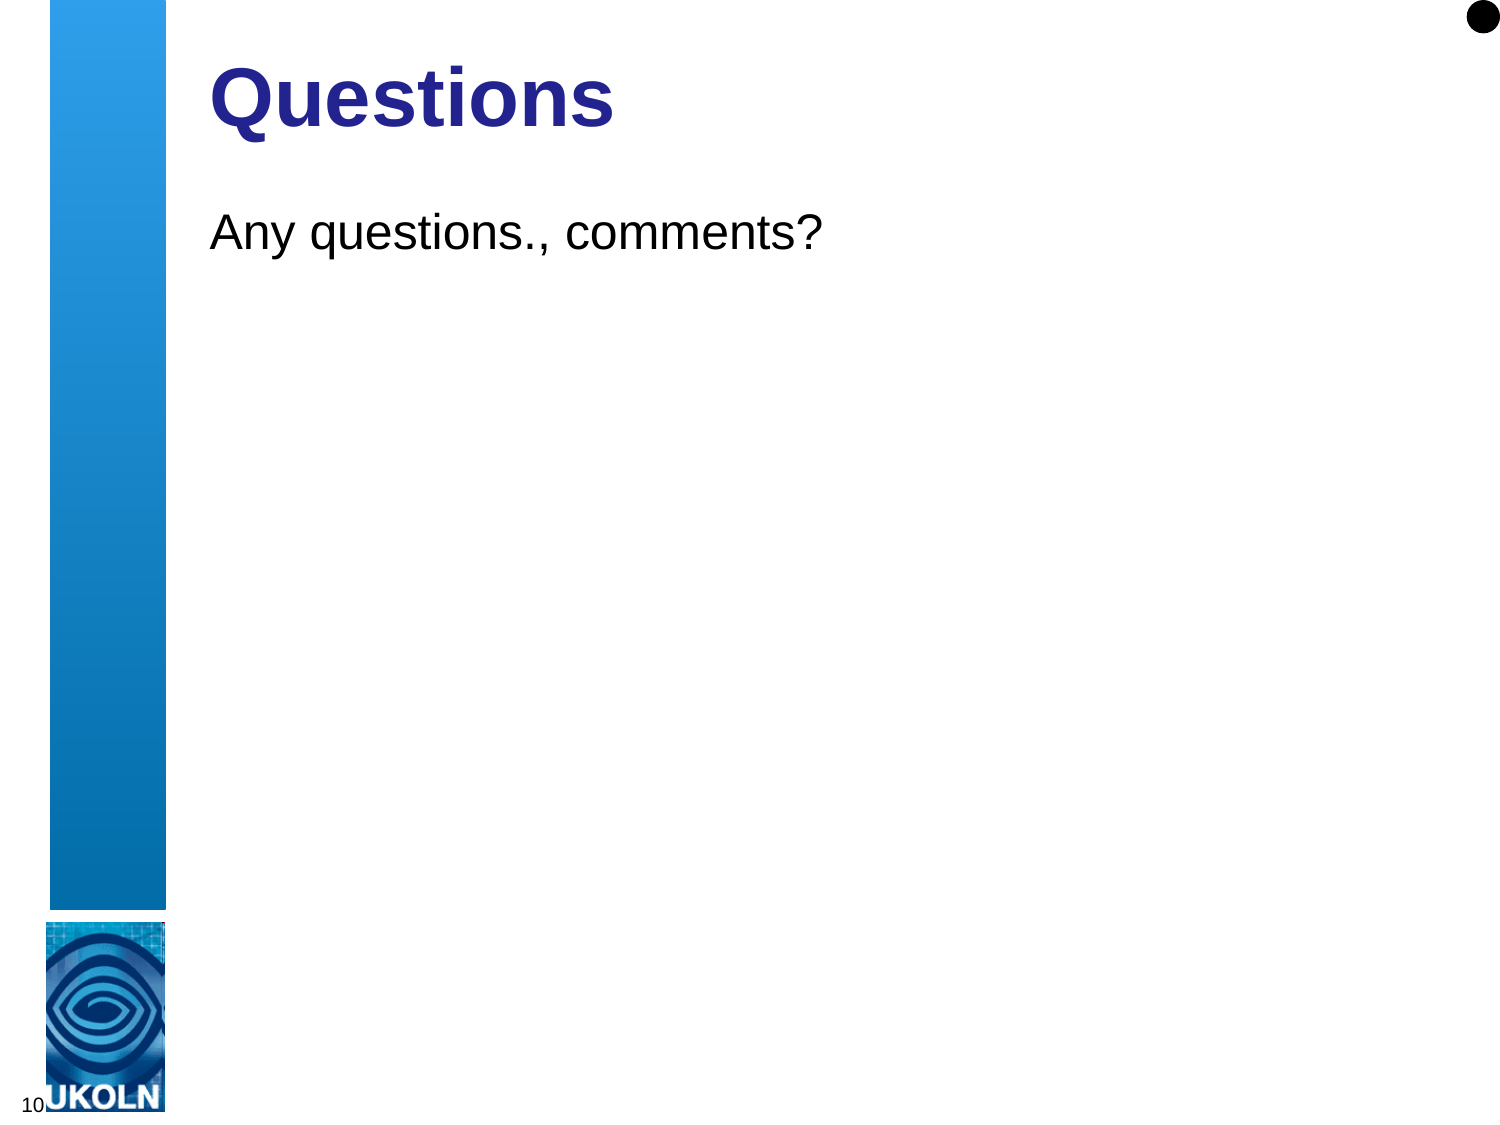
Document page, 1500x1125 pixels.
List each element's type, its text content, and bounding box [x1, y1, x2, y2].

list Any questions., comments? [194, 196, 1447, 1026]
text_box [1466, 0, 1500, 34]
picture [46, 922, 58, 927]
title Questions [194, 39, 1447, 156]
picture [46, 922, 165, 1112]
